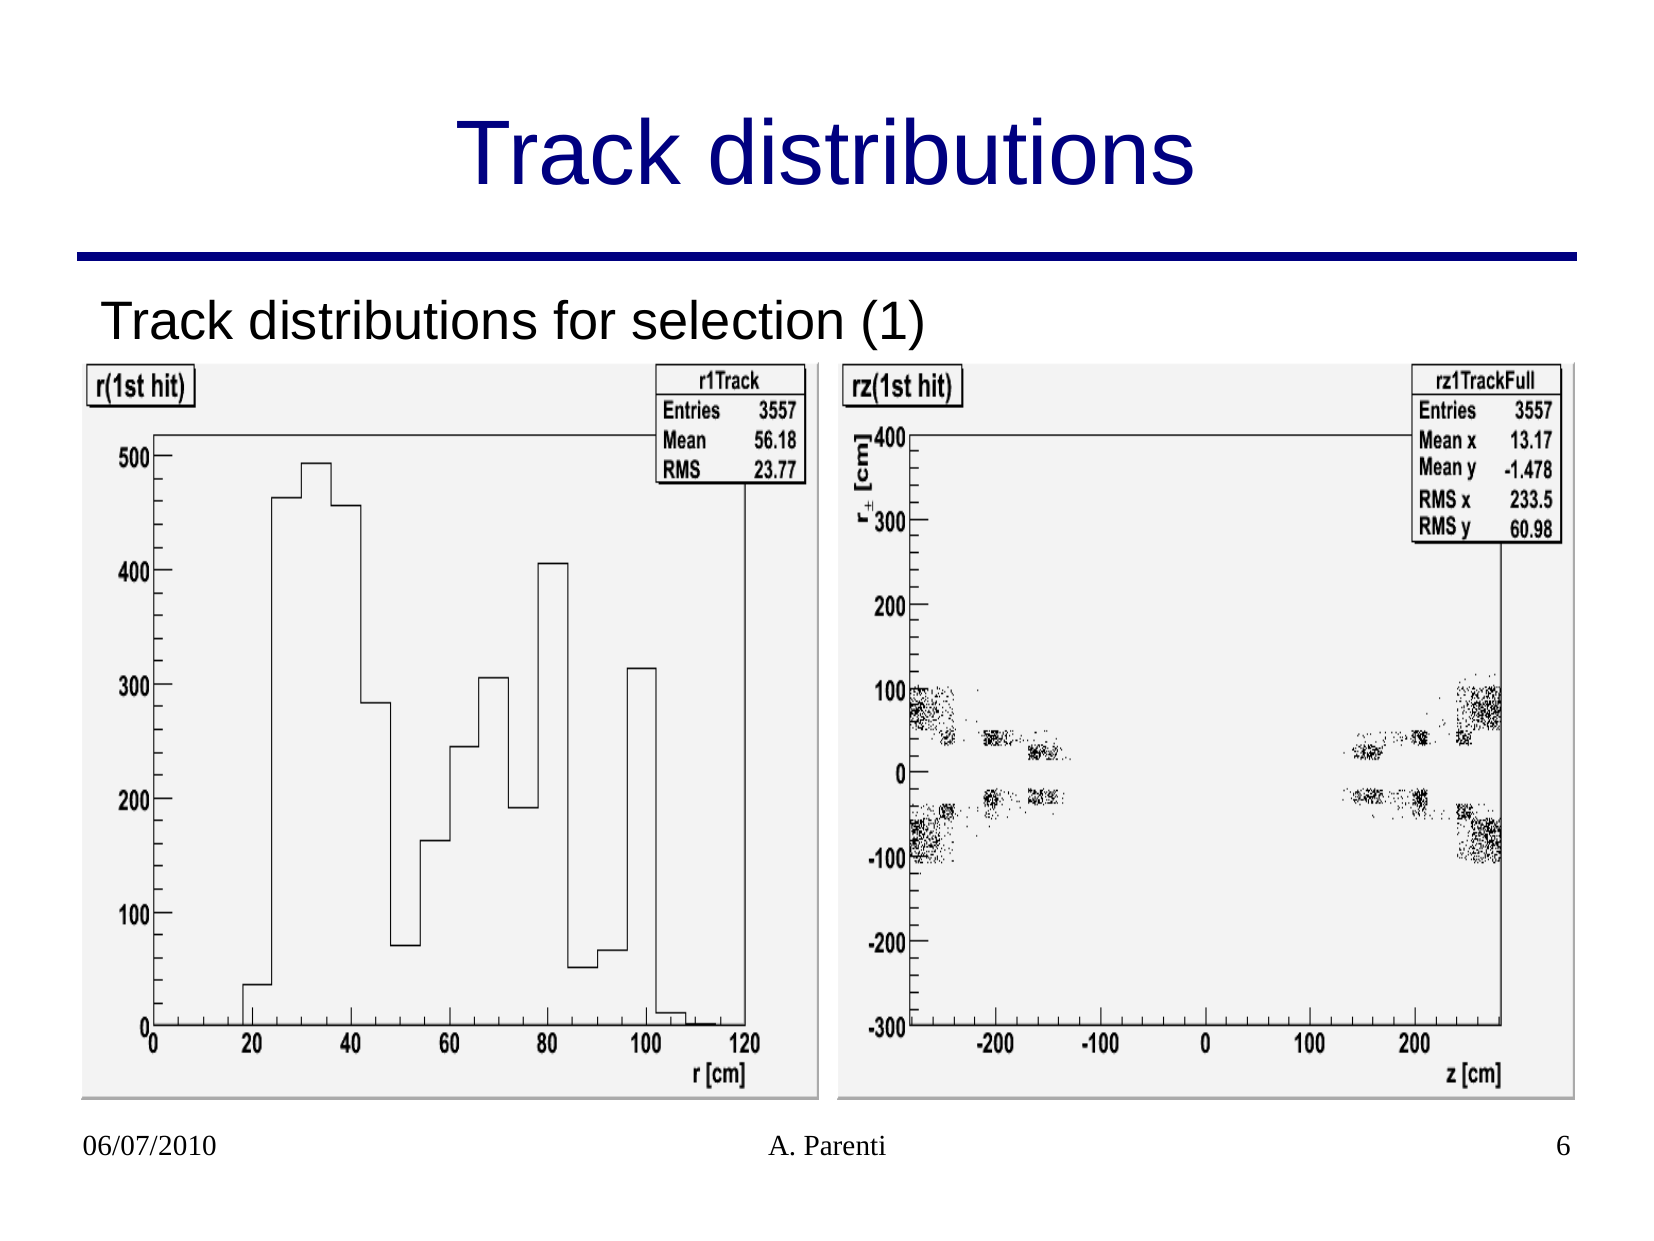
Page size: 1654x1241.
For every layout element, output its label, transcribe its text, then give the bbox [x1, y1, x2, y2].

picture [836, 361, 1575, 1100]
picture [80, 361, 819, 1100]
list Track distributions for selection (1) [82, 290, 1571, 1094]
title Track distributions [82, 56, 1571, 250]
